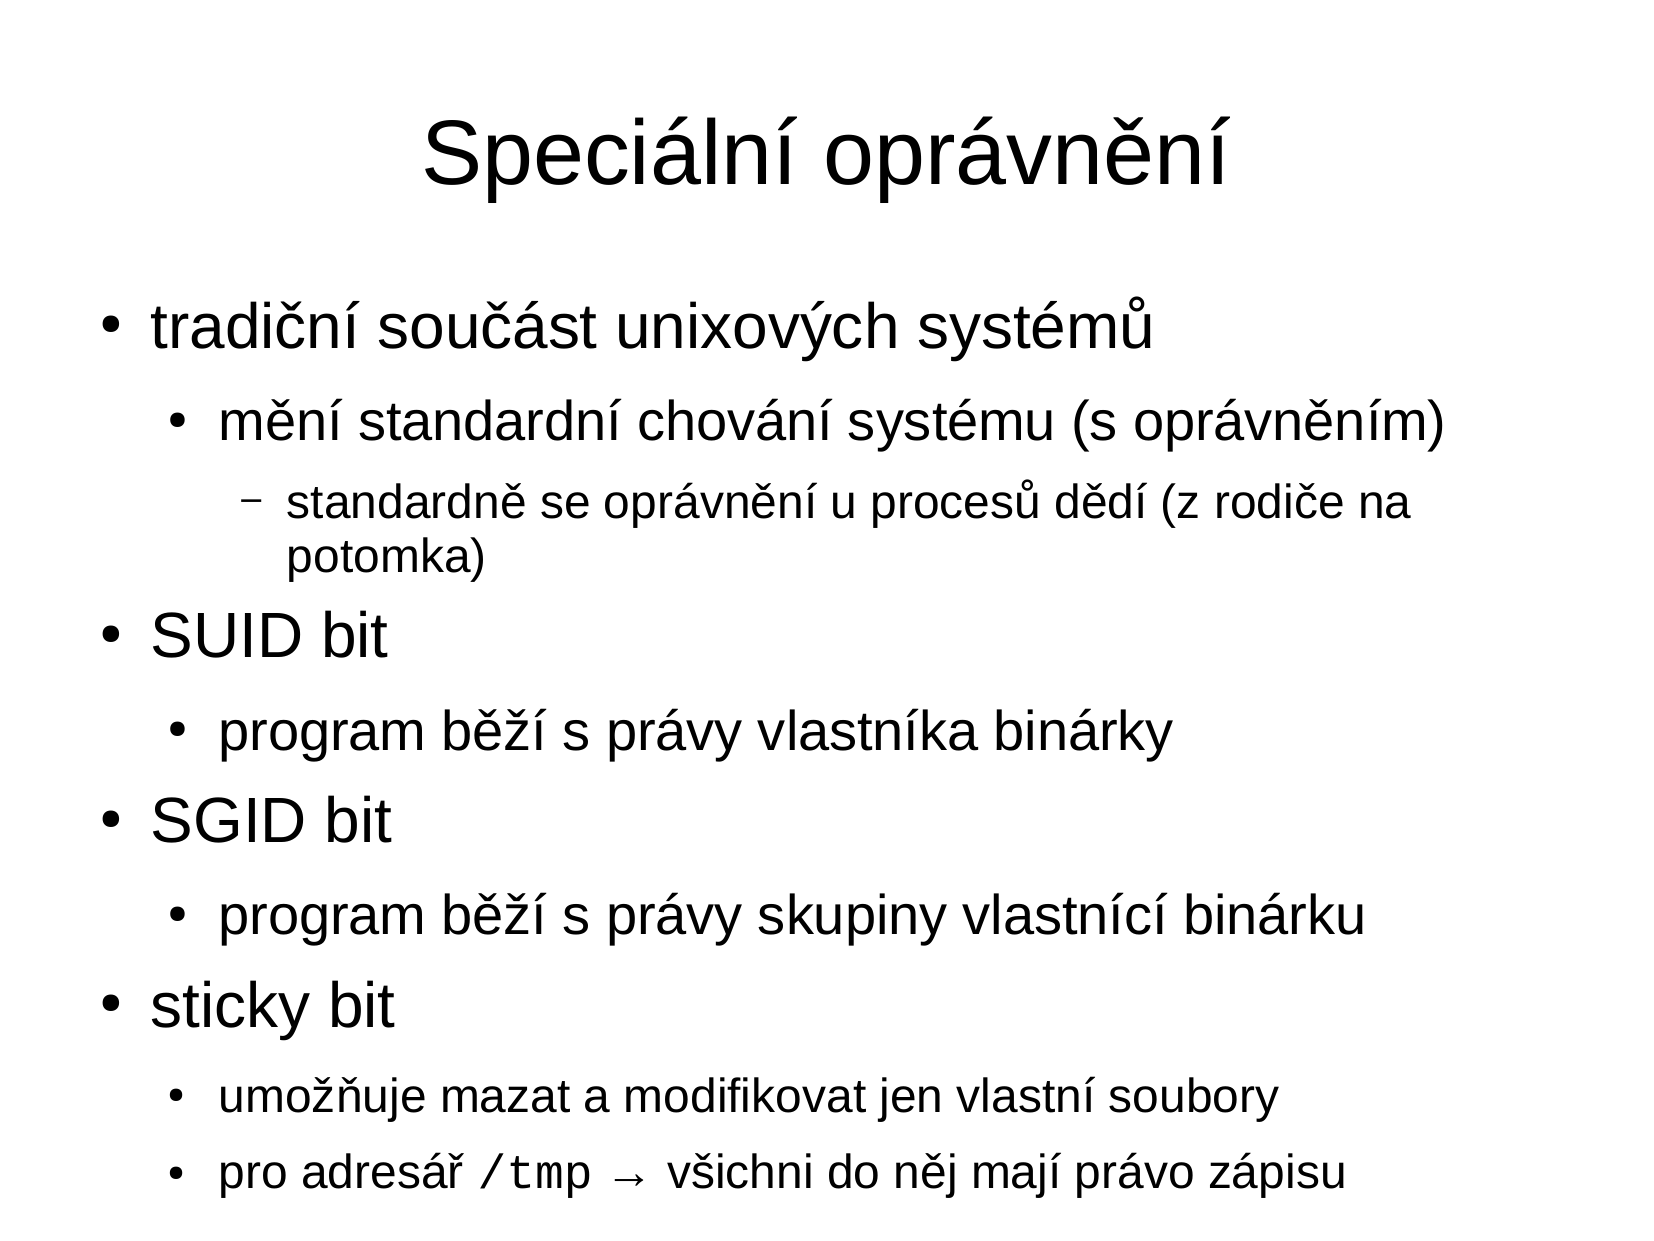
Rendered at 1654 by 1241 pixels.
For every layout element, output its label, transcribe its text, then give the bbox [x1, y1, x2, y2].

title Speciální oprávnění [82, 56, 1571, 250]
list tradiční součást unixových systémů mění standardní chování systému (s oprávněním) standardně se oprávnění u procesů dědí (z rodiče na potomka) SUID bit program běží s právy vlastníka binárky SGID bit program běží s právy skupiny vlastnící binárku sticky bit umožňuje mazat a modifikovat jen vlastní soubory pro adresář /tmp → všichni do něj mají právo zápisu [82, 290, 1625, 1205]
